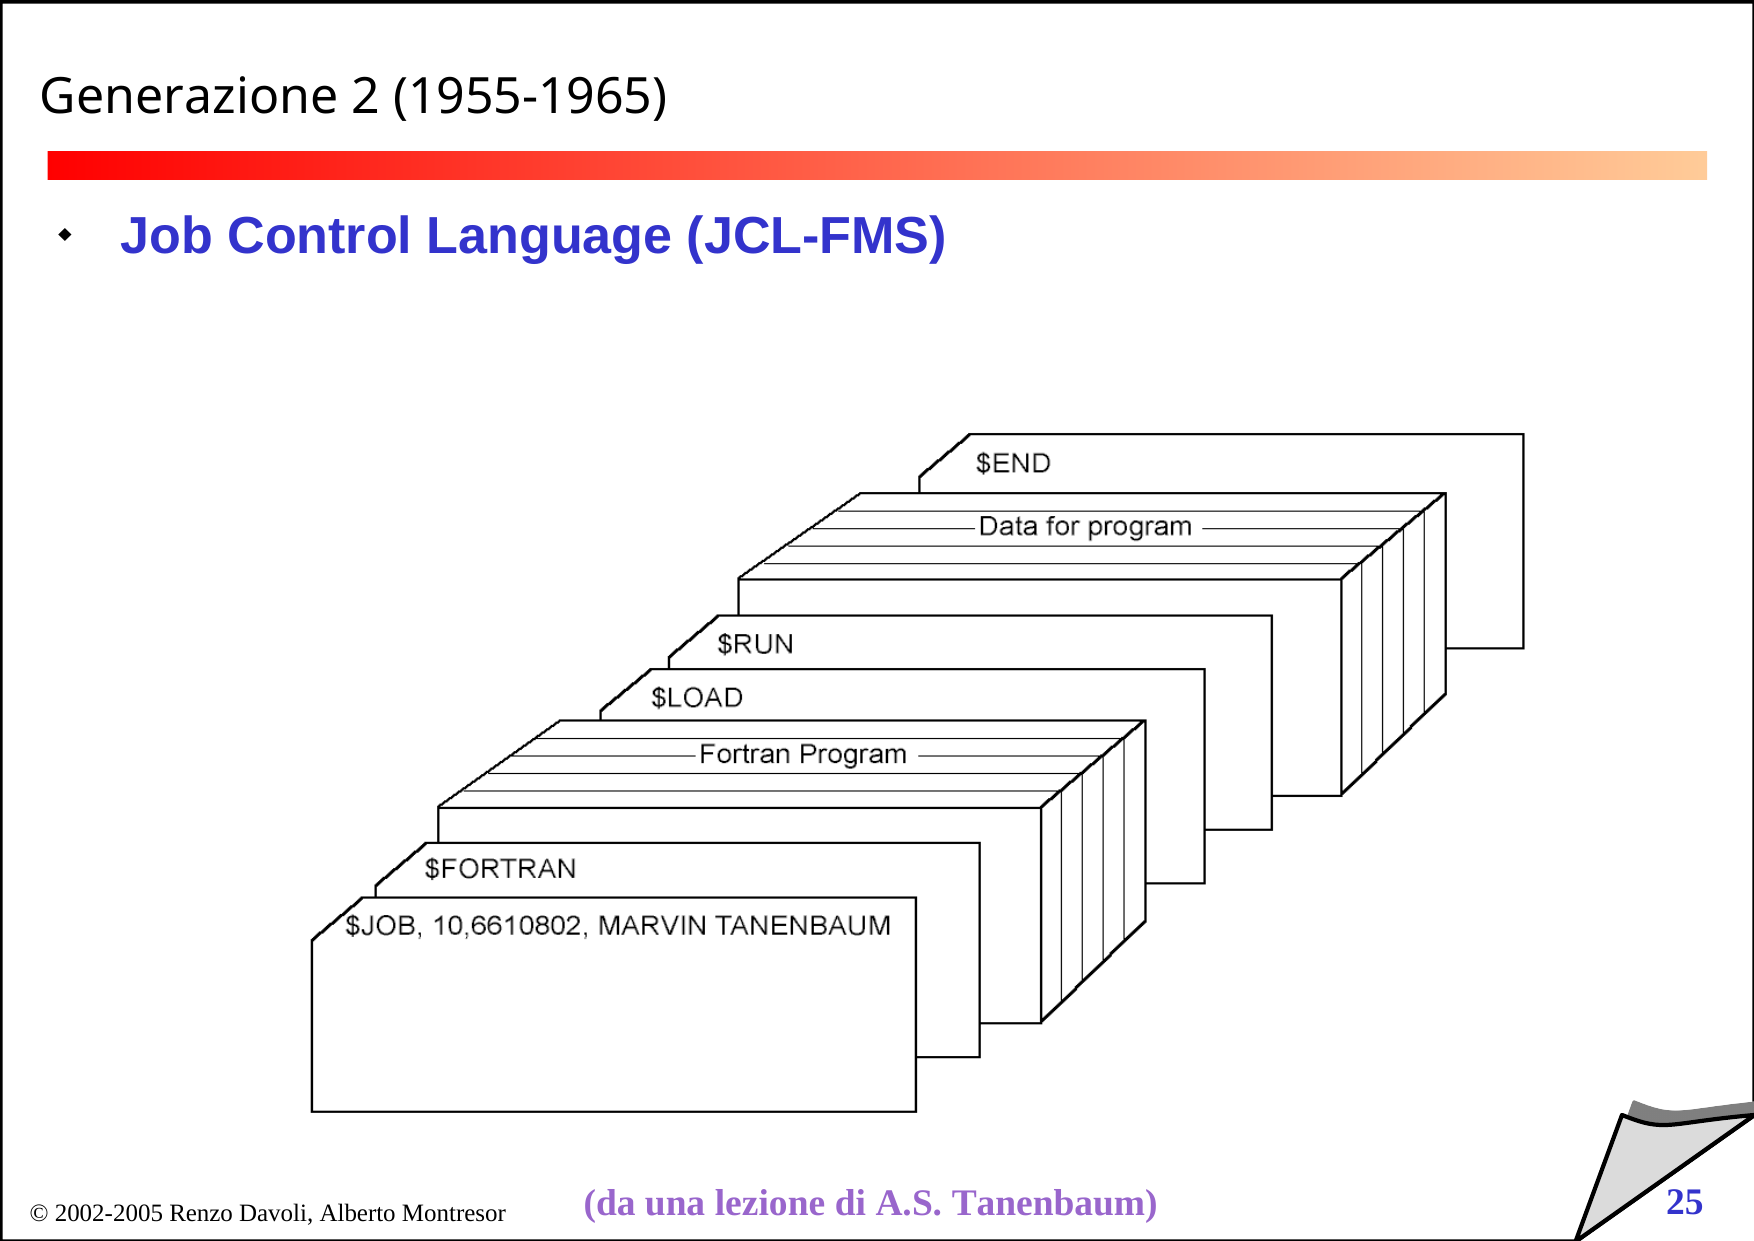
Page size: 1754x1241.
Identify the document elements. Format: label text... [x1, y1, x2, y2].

title Generazione 2 (1955-1965) [40, 49, 1713, 144]
picture [232, 397, 1549, 1149]
text_box (da una lezione di A.S. Tanenbaum) [583, 1179, 1255, 1227]
list Job Control Language (JCL-FMS) [58, 206, 1696, 815]
